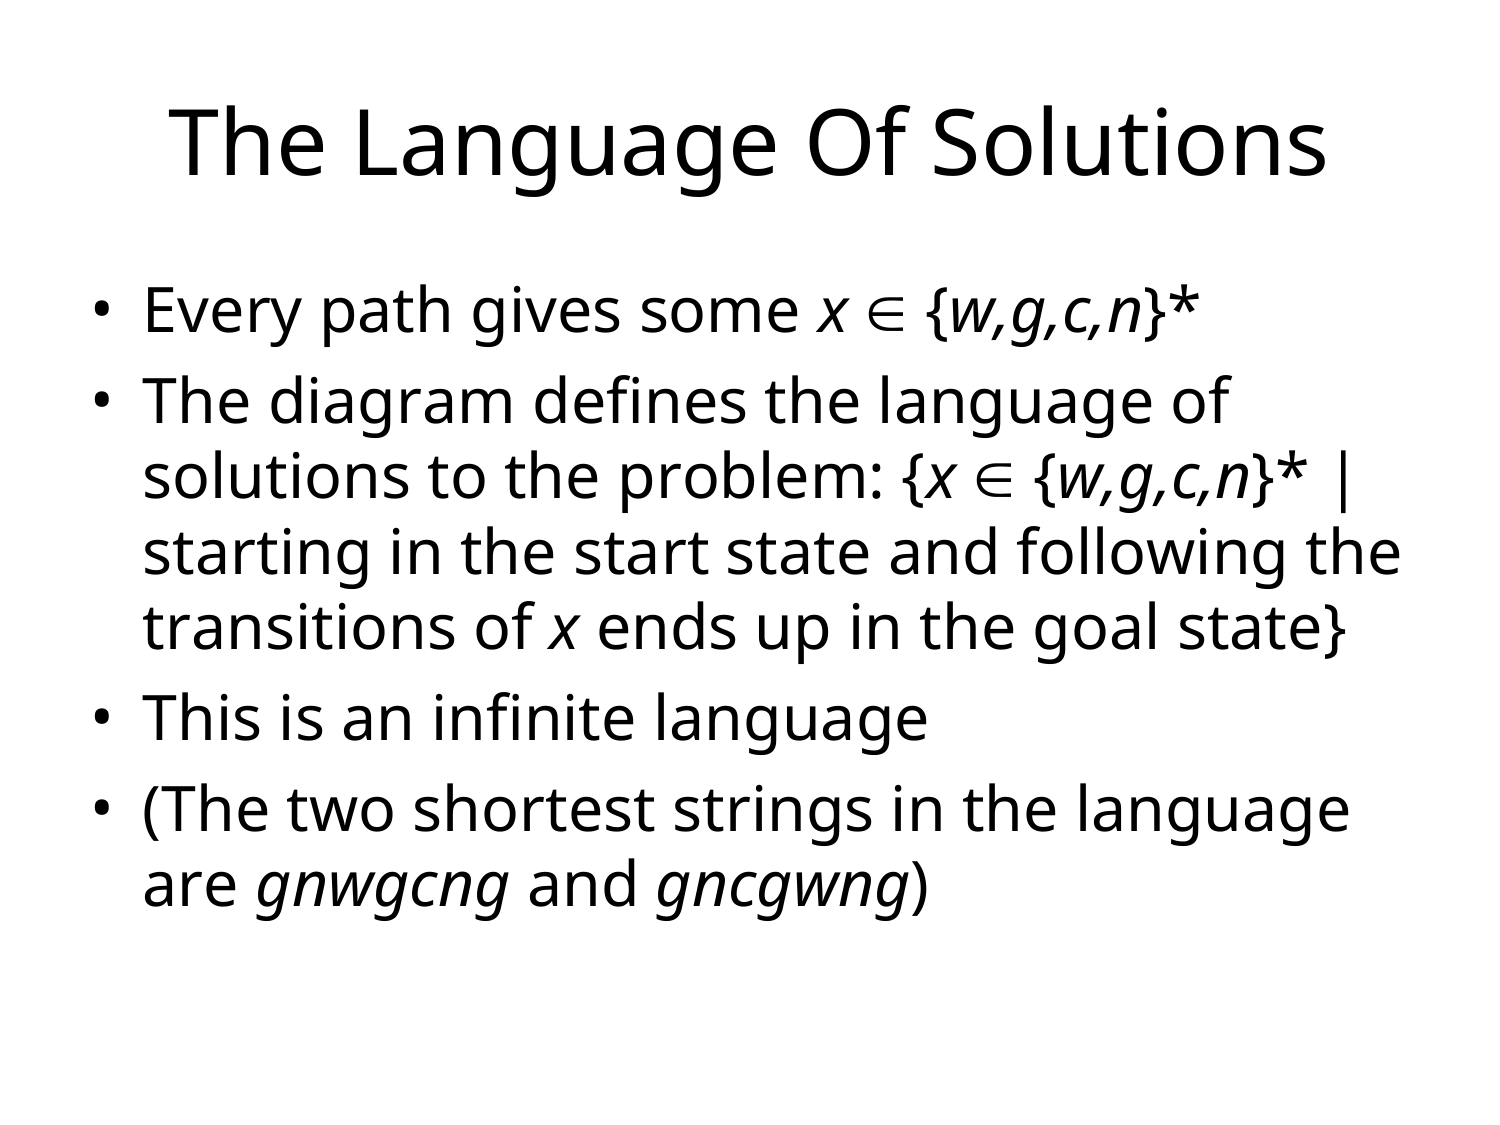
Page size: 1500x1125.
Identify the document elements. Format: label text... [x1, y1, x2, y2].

title The Language Of Solutions [75, 45, 1426, 233]
list Every path gives some x  {w,g,c,n}* The diagram defines the language of solutions to the problem: {x  {w,g,c,n}* | starting in the start state and following the transitions of x ends up in the goal state} This is an infinite language (The two shortest strings in the language are gnwgcng and gncgwng) [75, 262, 1426, 1005]
